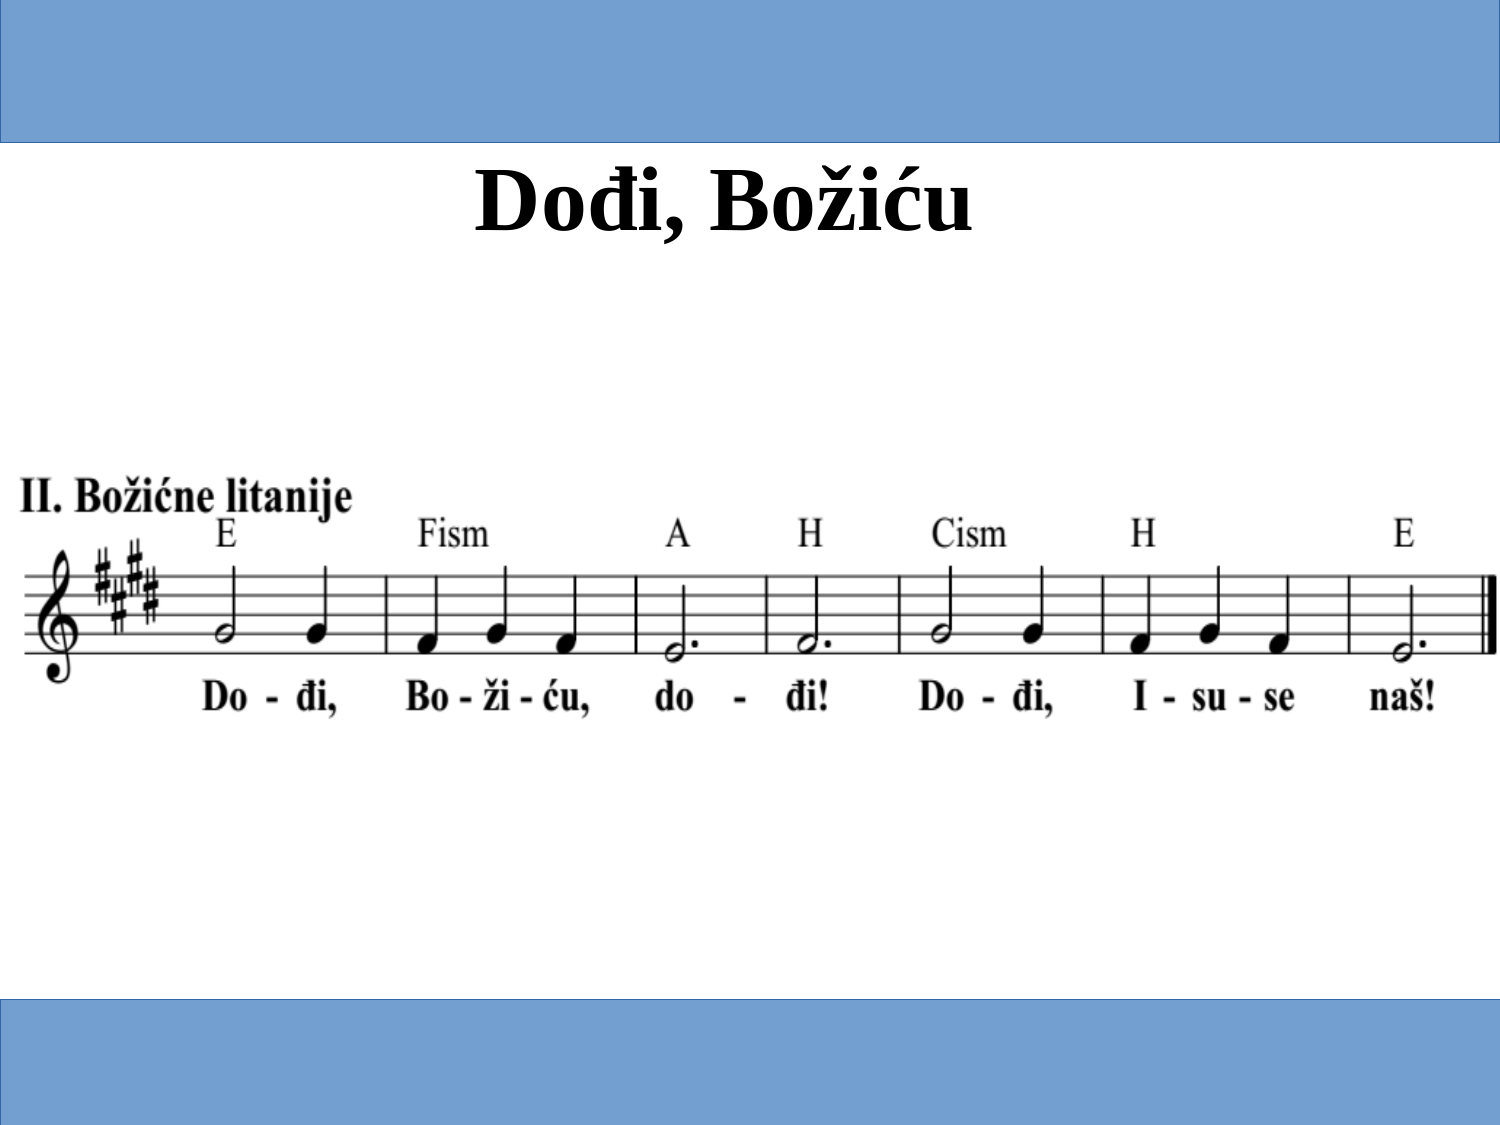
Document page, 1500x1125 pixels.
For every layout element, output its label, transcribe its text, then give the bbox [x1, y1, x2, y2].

text_box Dođi, Božiću [87, 99, 1363, 288]
picture [0, 467, 1500, 740]
